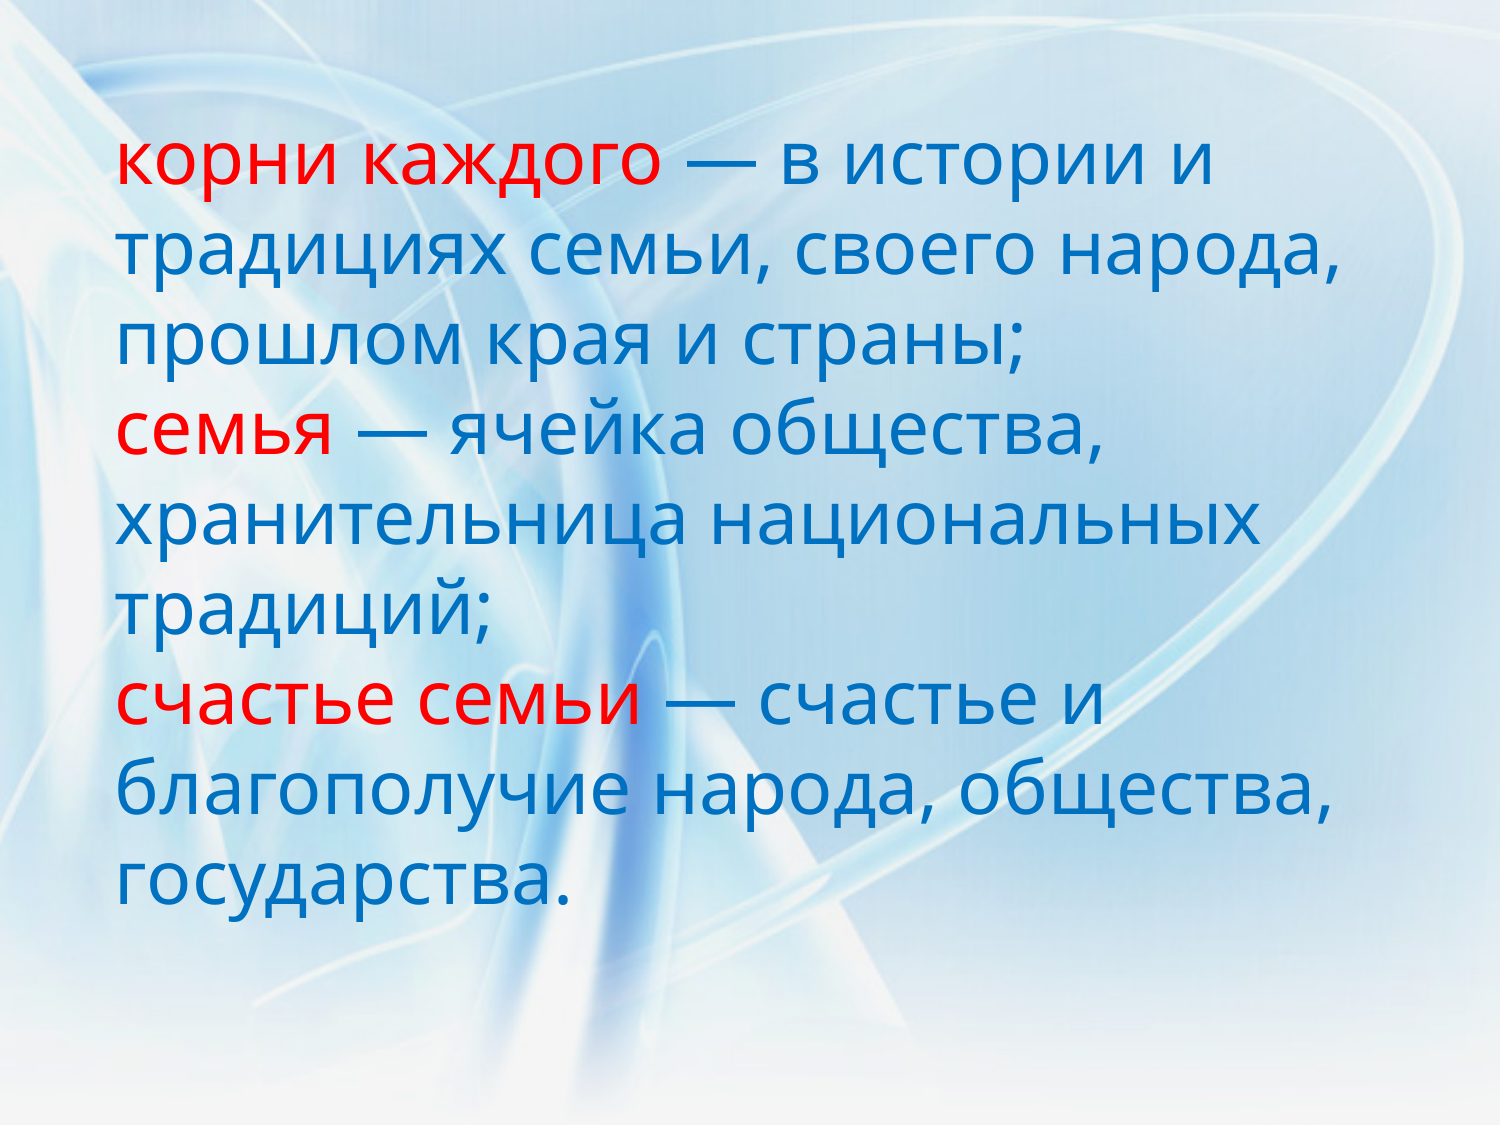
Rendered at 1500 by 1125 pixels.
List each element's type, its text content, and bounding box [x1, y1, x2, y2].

picture [0, 0, 1500, 1125]
text_box корни каждого — в истории и традициях семьи, своего народа, прошлом края и страны; семья — ячейка общества, хранительница национальных традиций; счастье семьи — счастье и благополучие народа, общества, государства. [100, 101, 1424, 927]
